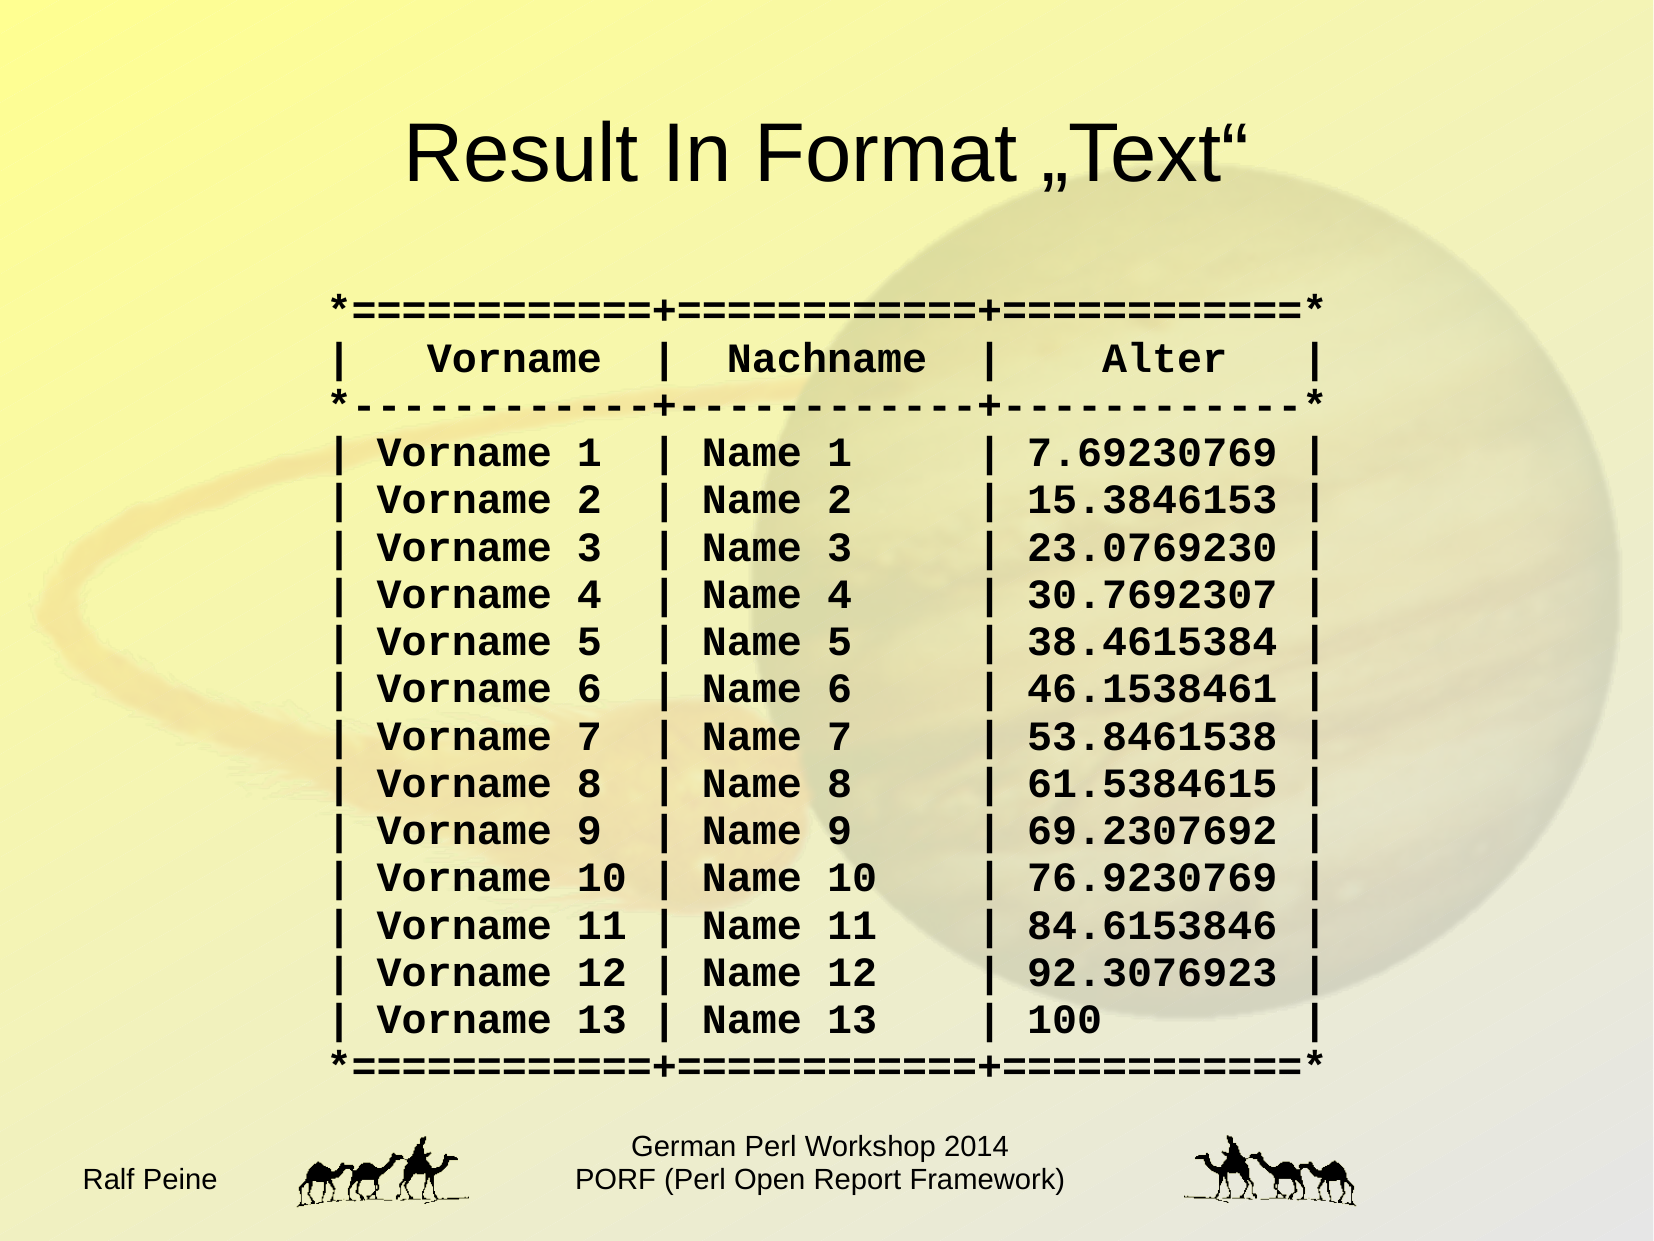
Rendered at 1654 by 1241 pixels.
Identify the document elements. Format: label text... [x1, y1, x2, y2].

picture [3, 138, 1654, 1054]
picture [1184, 1133, 1362, 1213]
title Result In Format „Text“ [82, 49, 1571, 257]
list *============+============+============* | Vorname | Nachname | Alter | *------------+------------+------------* | Vorname 1 | Name 1 | 7.69230769 | | Vorname 2 | Name 2 | 15.3846153 | | Vorname 3 | Name 3 | 23.0769230 | | Vorname 4 | Name 4 | 30.7692307 | | Vorname 5 | Name 5 | 38.4615384 | | Vorname 6 | Name 6 | 46.1538461 | | Vorname 7 | Name 7 | 53.8461538 | | Vorname 8 | Name 8 | 61.5384615 | | Vorname 9 | Name 9 | 69.2307692 | | Vorname 10 | Name 10 | 76.9230769 | | Vorname 11 | Name 11 | 84.6153846 | | Vorname 12 | Name 12 | 92.3076923 | | Vorname 13 | Name 13 | 100 |*============+============+============* [82, 290, 1571, 1109]
picture [291, 1134, 469, 1214]
